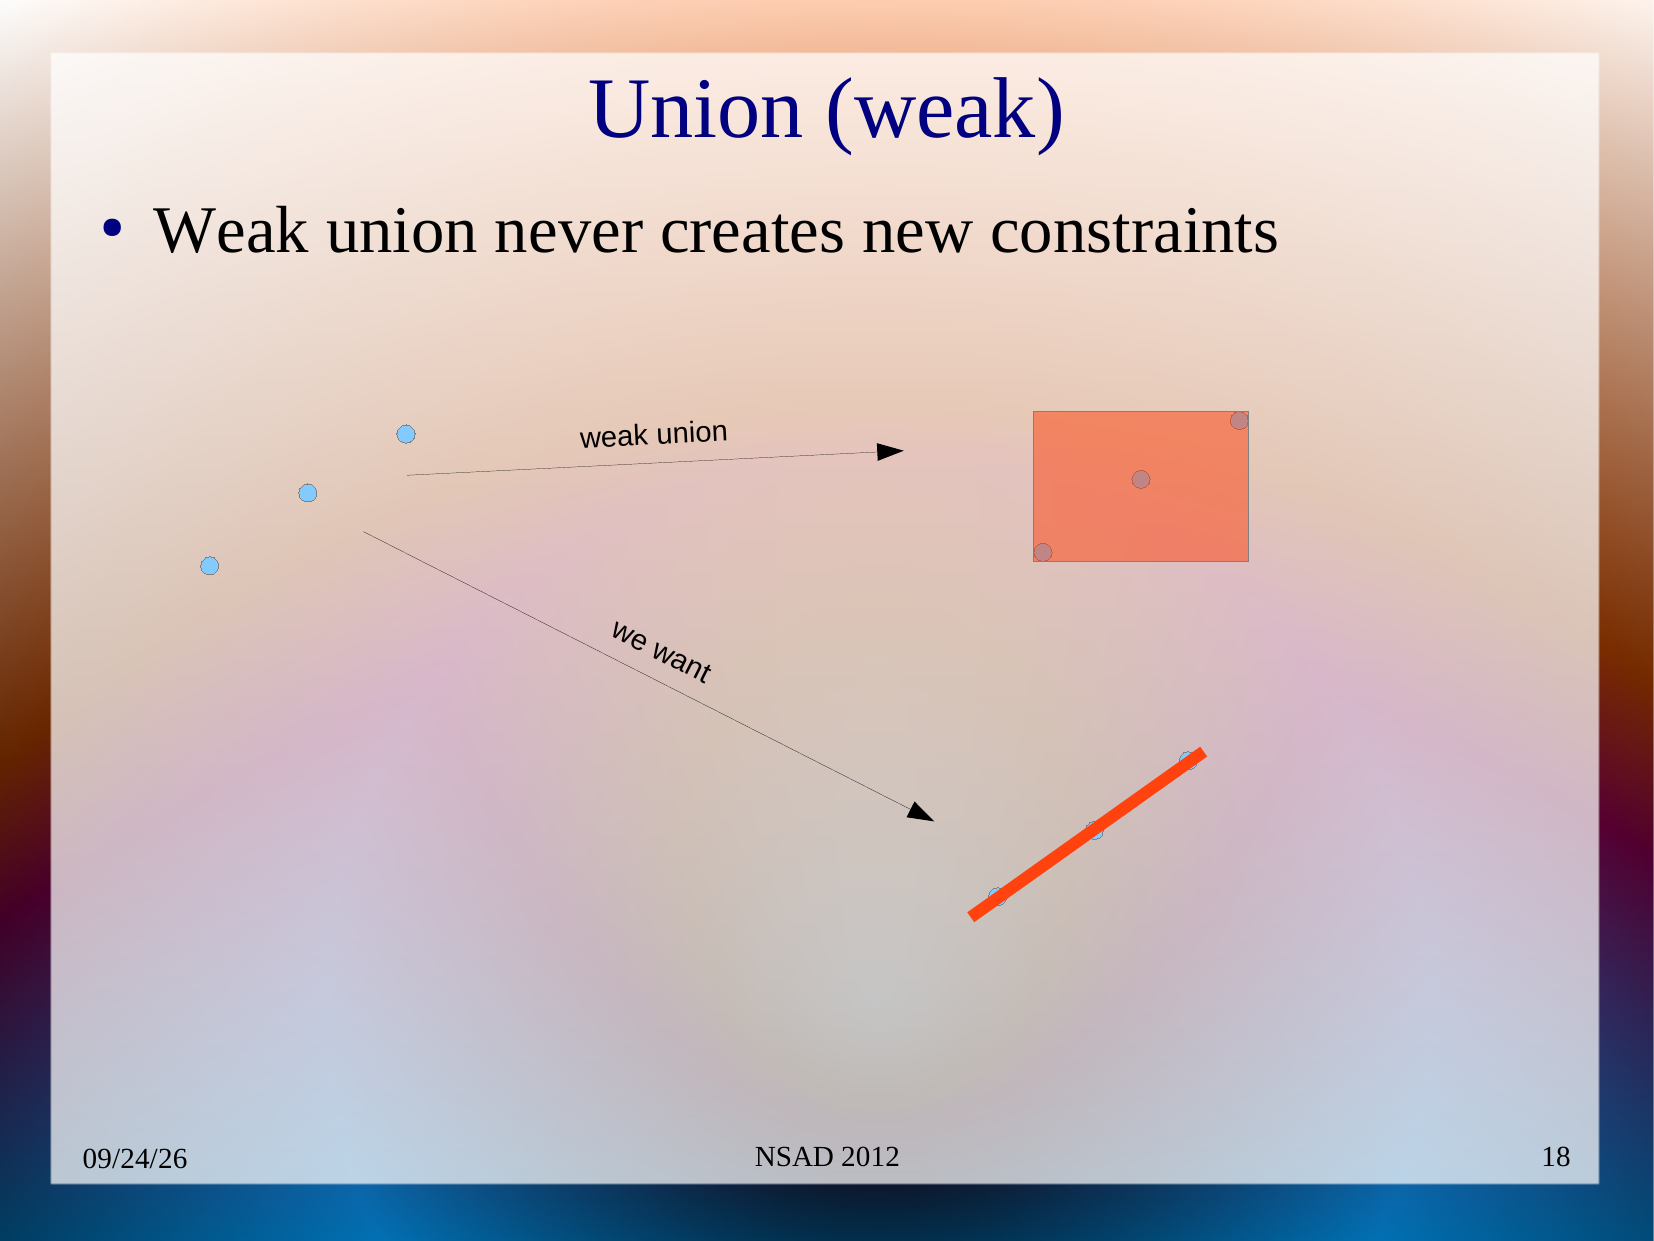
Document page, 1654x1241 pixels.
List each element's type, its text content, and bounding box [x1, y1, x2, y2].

text_box [1179, 751, 1191, 761]
title Union (weak) [82, 60, 1571, 156]
text_box [1092, 831, 1104, 840]
text_box [988, 887, 1000, 896]
text_box [1033, 411, 1249, 562]
text_box [1086, 821, 1094, 827]
list Weak union never creates new constraints [82, 192, 1571, 1125]
text_box [200, 556, 219, 575]
text_box [396, 424, 416, 444]
text_box [298, 483, 317, 502]
picture [0, 0, 1654, 1241]
